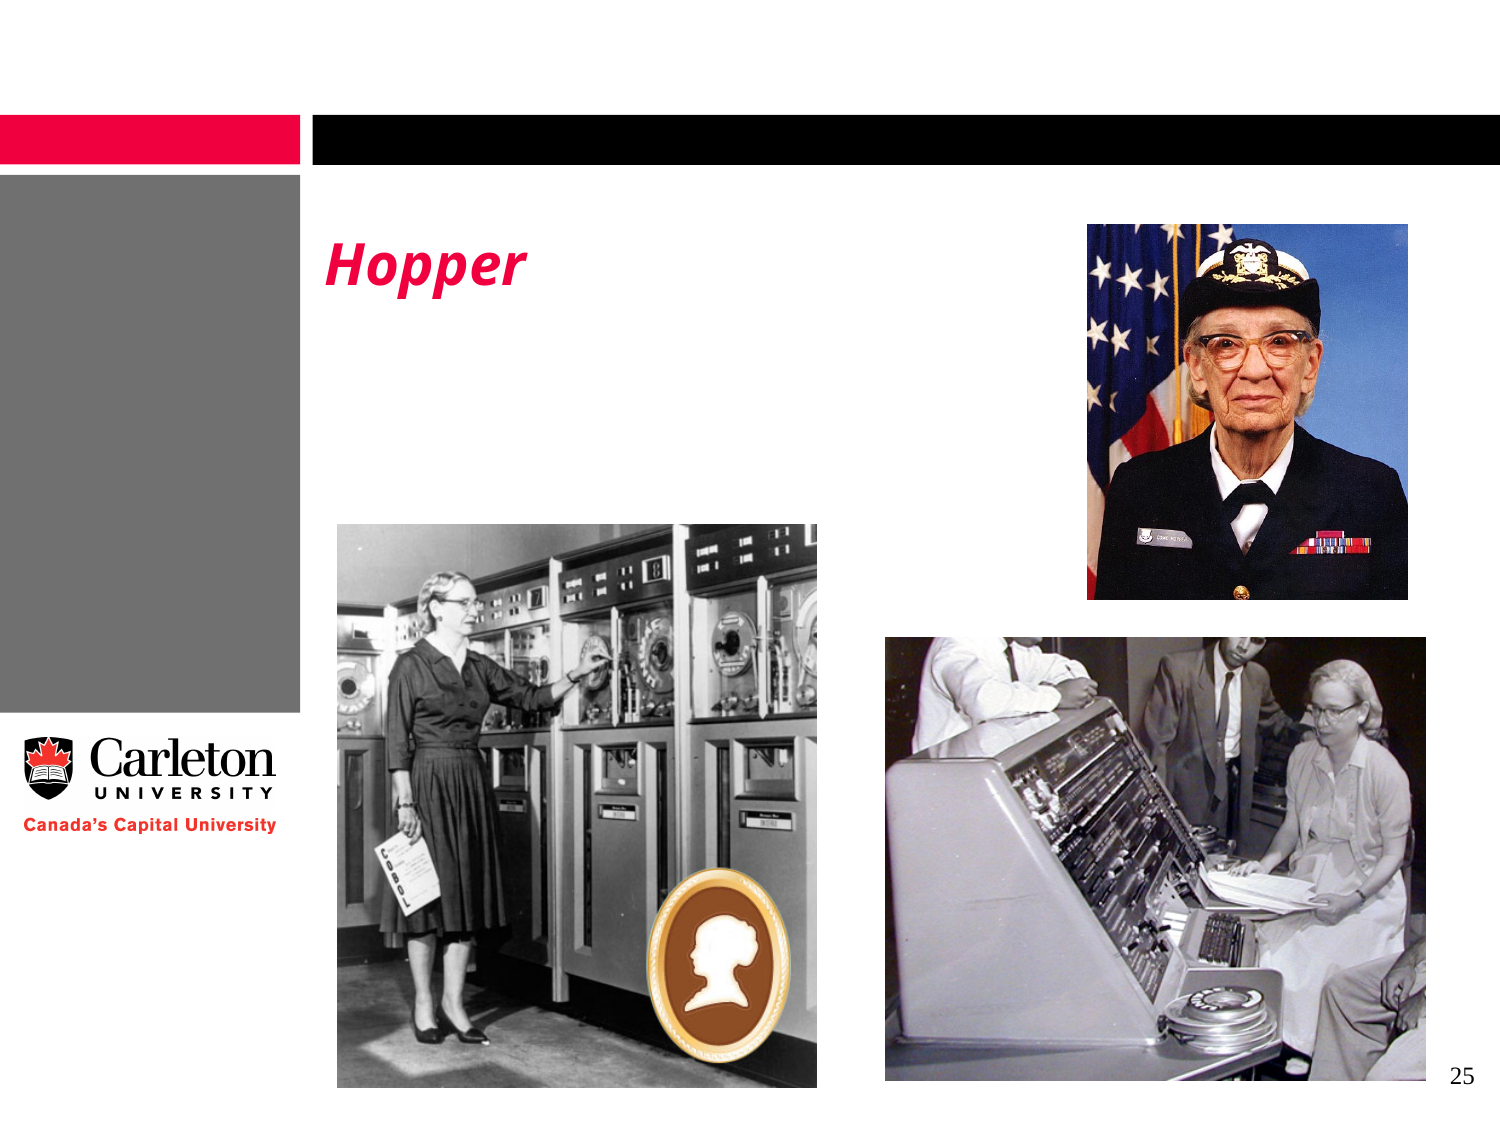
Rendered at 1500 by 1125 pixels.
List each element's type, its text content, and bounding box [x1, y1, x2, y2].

picture [885, 637, 1426, 1081]
picture [1087, 224, 1408, 601]
title Hopper [324, 194, 1450, 331]
picture [24, 737, 276, 834]
picture [337, 524, 817, 1088]
